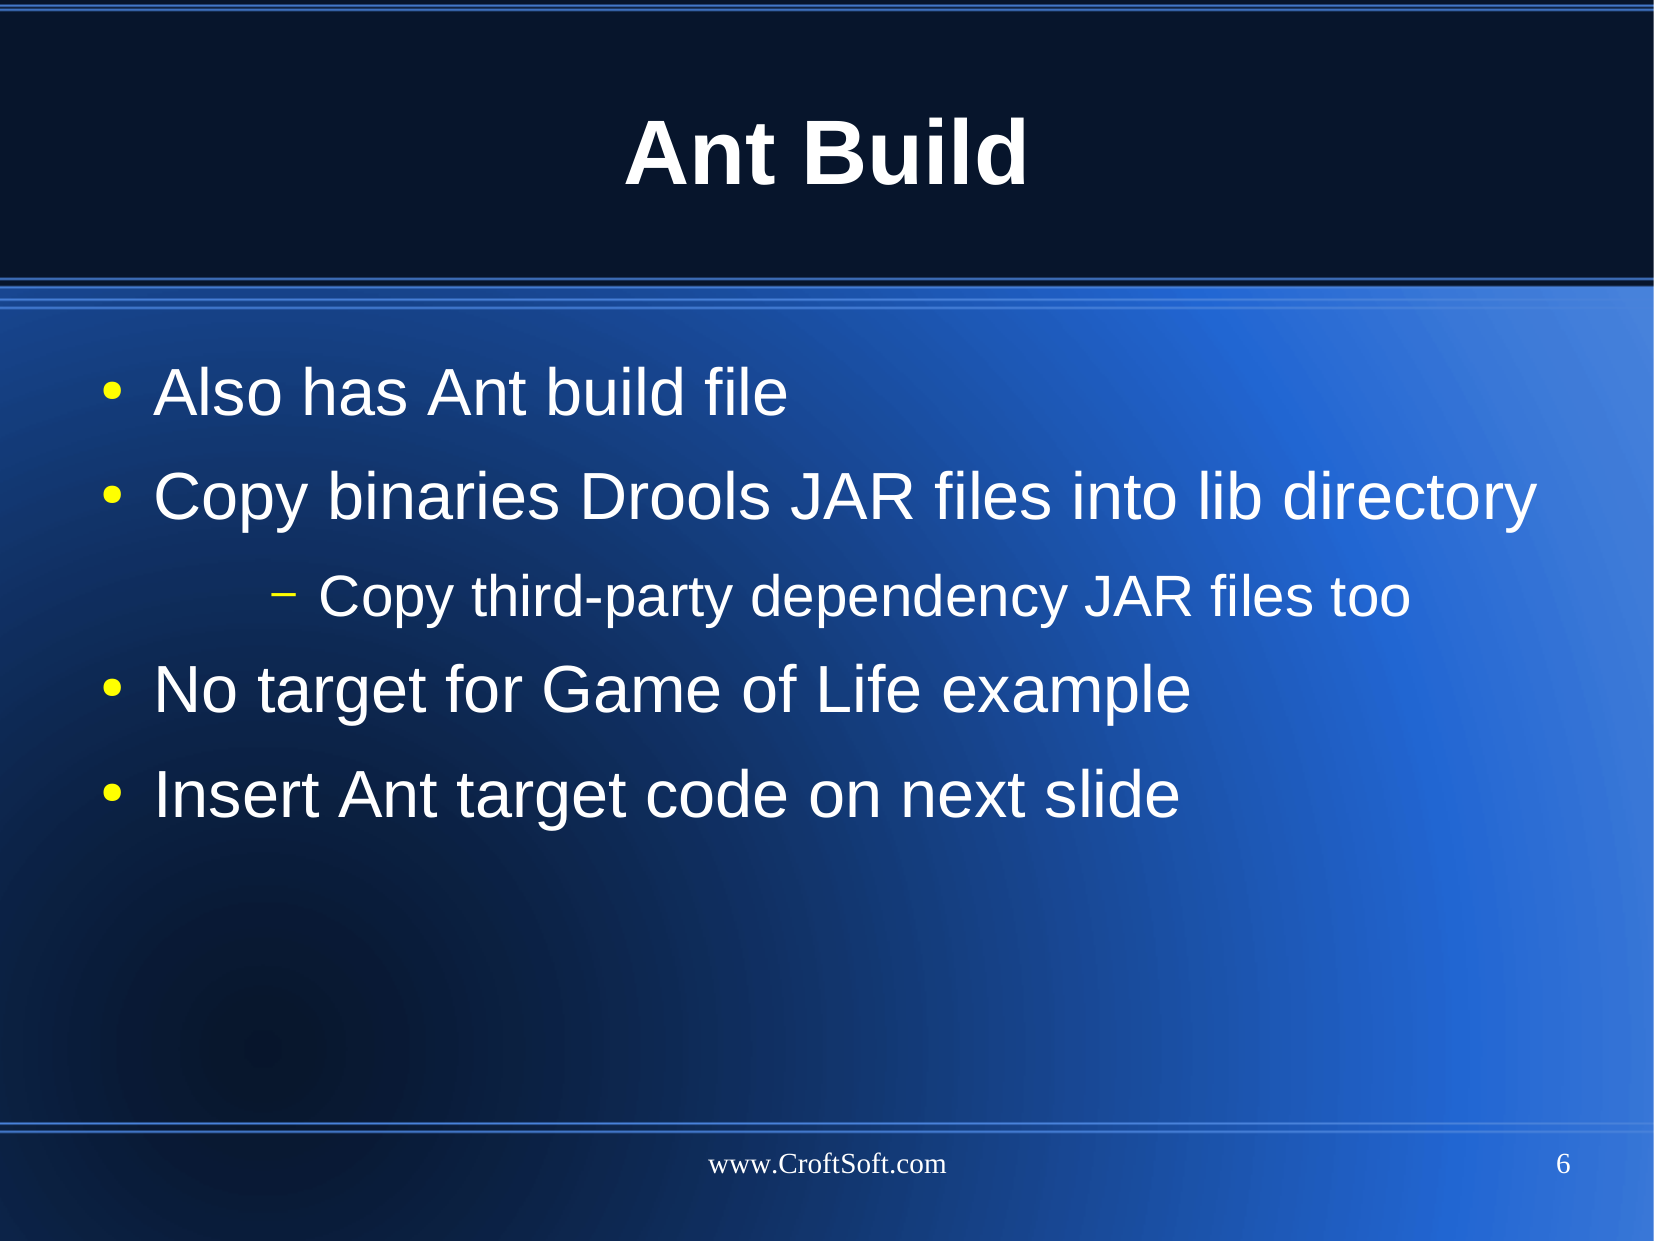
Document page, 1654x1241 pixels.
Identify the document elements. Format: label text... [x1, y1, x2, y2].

picture [0, 0, 1654, 1241]
title Ant Build [82, 49, 1571, 257]
list Also has Ant build file Copy binaries Drools JAR files into lib directory Copy third-party dependency JAR files too No target for Game of Life example Insert Ant target code on next slide [82, 355, 1571, 1058]
